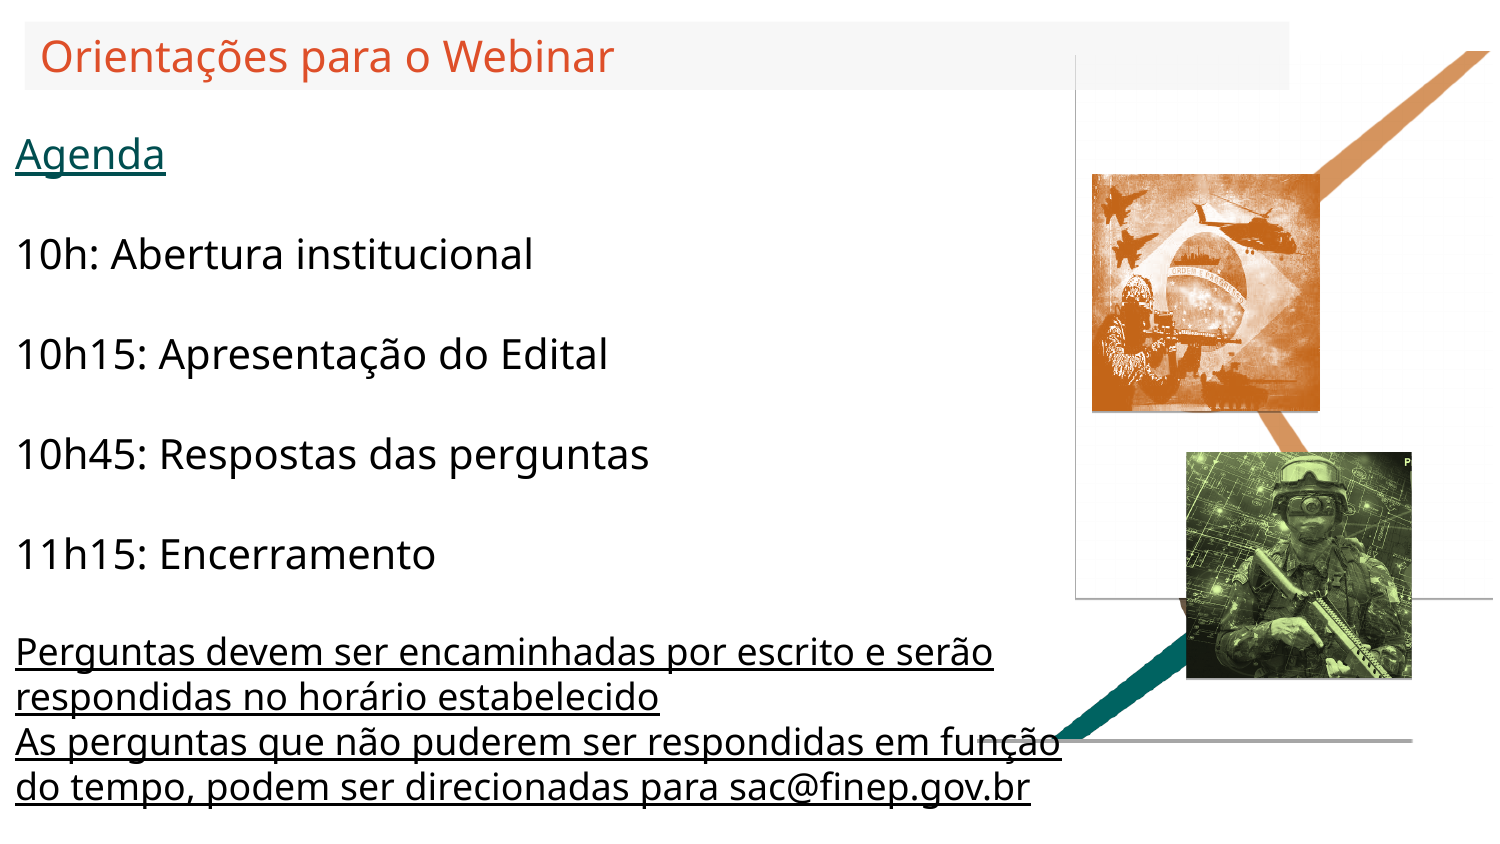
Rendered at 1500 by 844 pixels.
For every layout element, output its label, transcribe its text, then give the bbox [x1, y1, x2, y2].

text_box Orientações para o Webinar [24, 21, 1290, 90]
text_box Agenda 10h: Abertura institucional 10h15: Apresentação do Edital 10h45: Respostas das perguntas 11h15: Encerramento Perguntas devem ser encaminhadas por escrito e serão respondidas no horário estabelecido As perguntas que não puderem ser respondidas em função do tempo, podem ser direcionadas para sac@finep.gov.br [0, 120, 1112, 815]
picture [1075, 51, 1493, 739]
